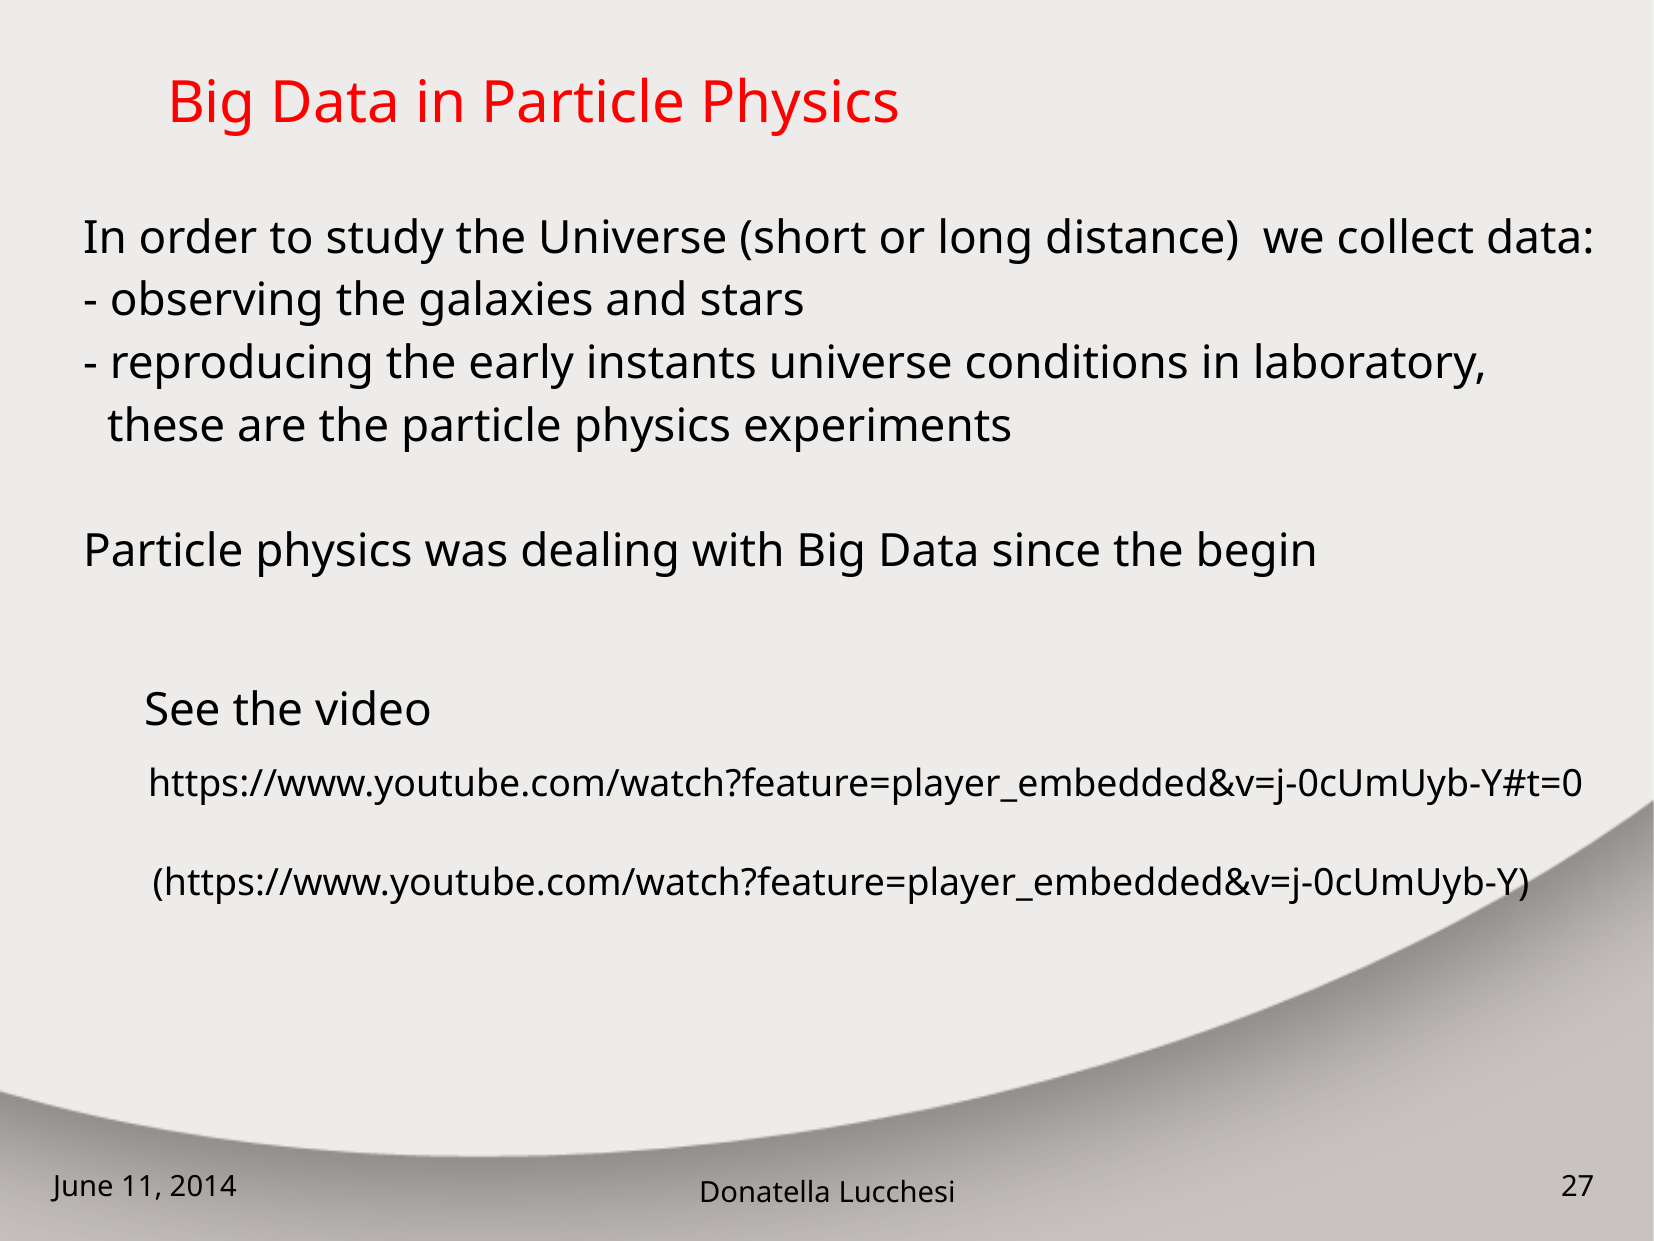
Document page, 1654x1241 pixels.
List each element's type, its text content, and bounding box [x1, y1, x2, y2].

text_box In order to study the Universe (short or long distance) we collect data: - observing the galaxies and stars - reproducing the early instants universe conditions in laboratory, these are the particle physics experiments Particle physics was dealing with Big Data since the begin [68, 196, 1638, 595]
text_box https://www.youtube.com/watch?feature=player_embedded&v=j-0cUmUyb-Y#t=0 [133, 749, 1610, 817]
text_box Big Data in Particle Physics [152, 53, 919, 150]
picture [0, 0, 1654, 1241]
text_box (https://www.youtube.com/watch?feature=player_embedded&v=j-0cUmUyb-Y) [137, 848, 1551, 916]
text_box See the video [129, 669, 453, 748]
